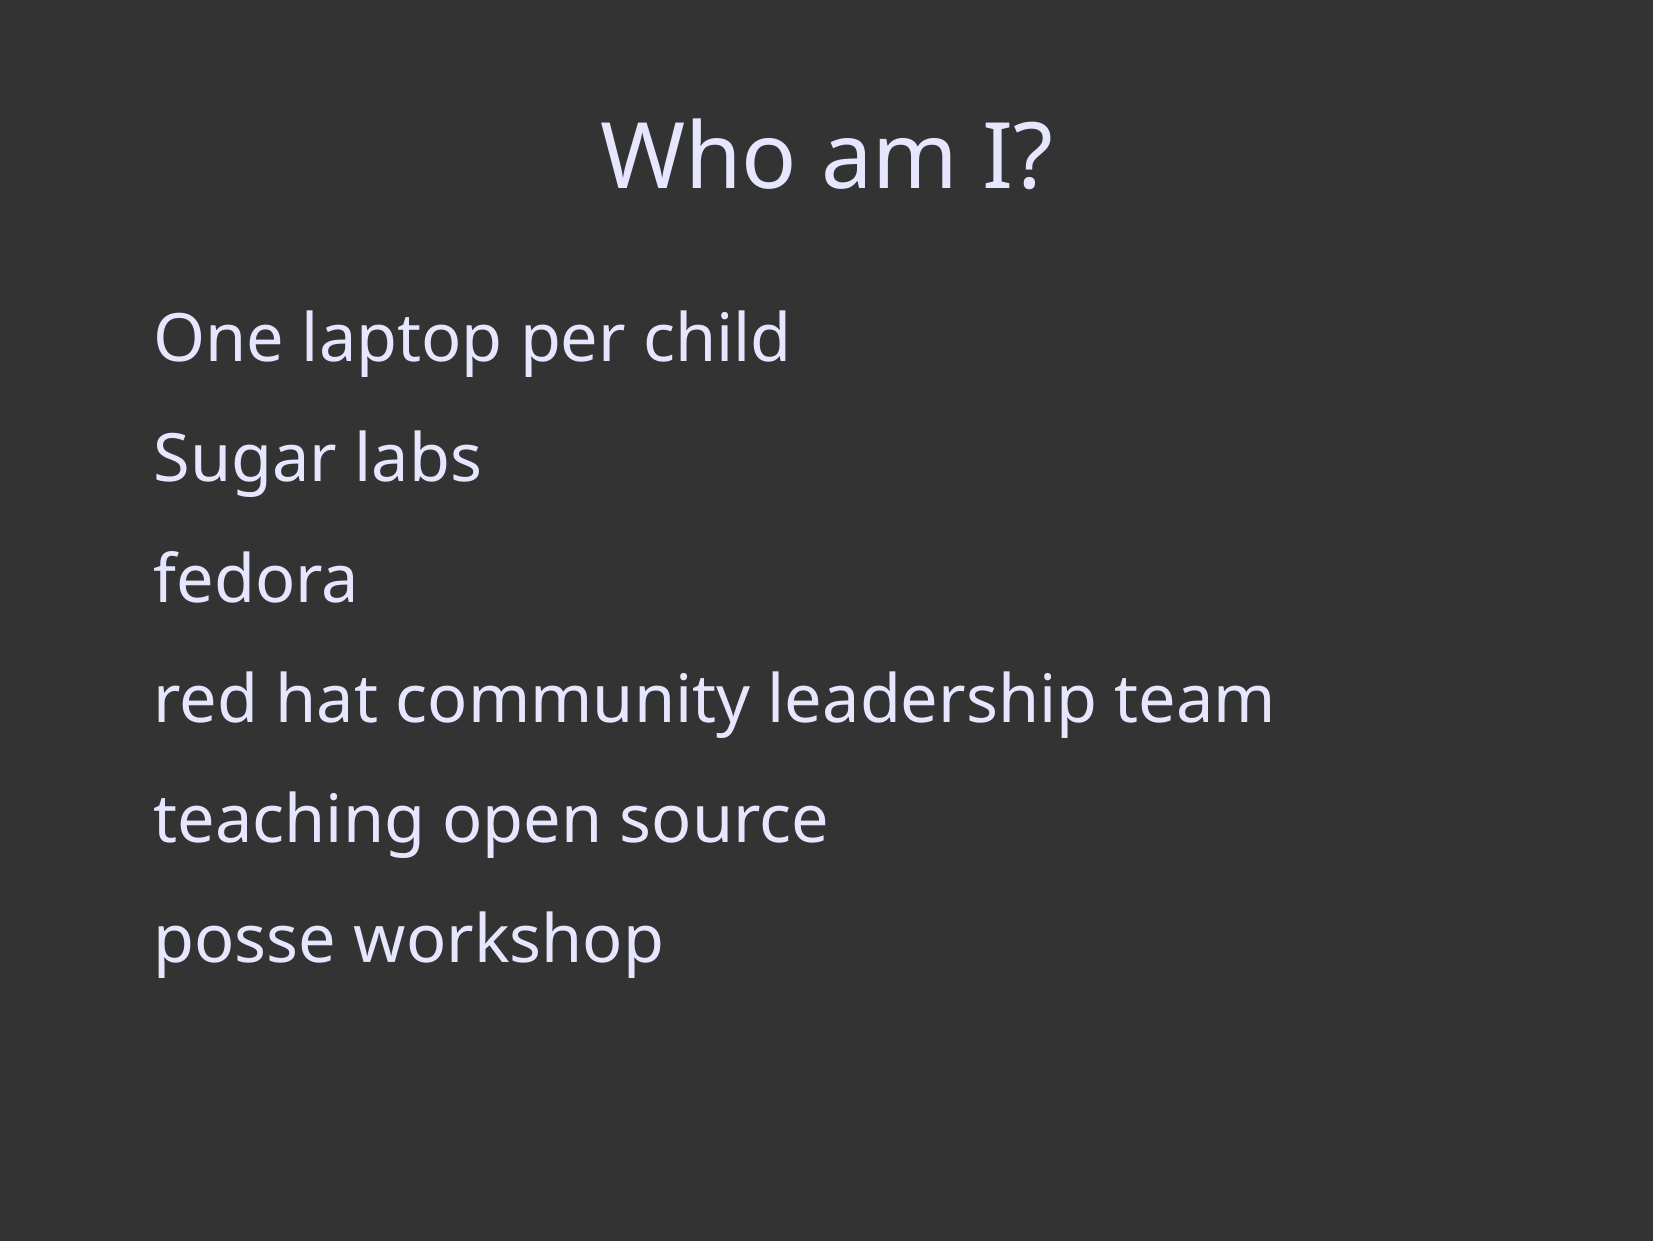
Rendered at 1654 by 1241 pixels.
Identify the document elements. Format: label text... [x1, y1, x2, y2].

list One laptop per child Sugar labs fedora red hat community leadership team teaching open source posse workshop [82, 290, 1571, 1109]
title Who am I? [82, 49, 1571, 257]
